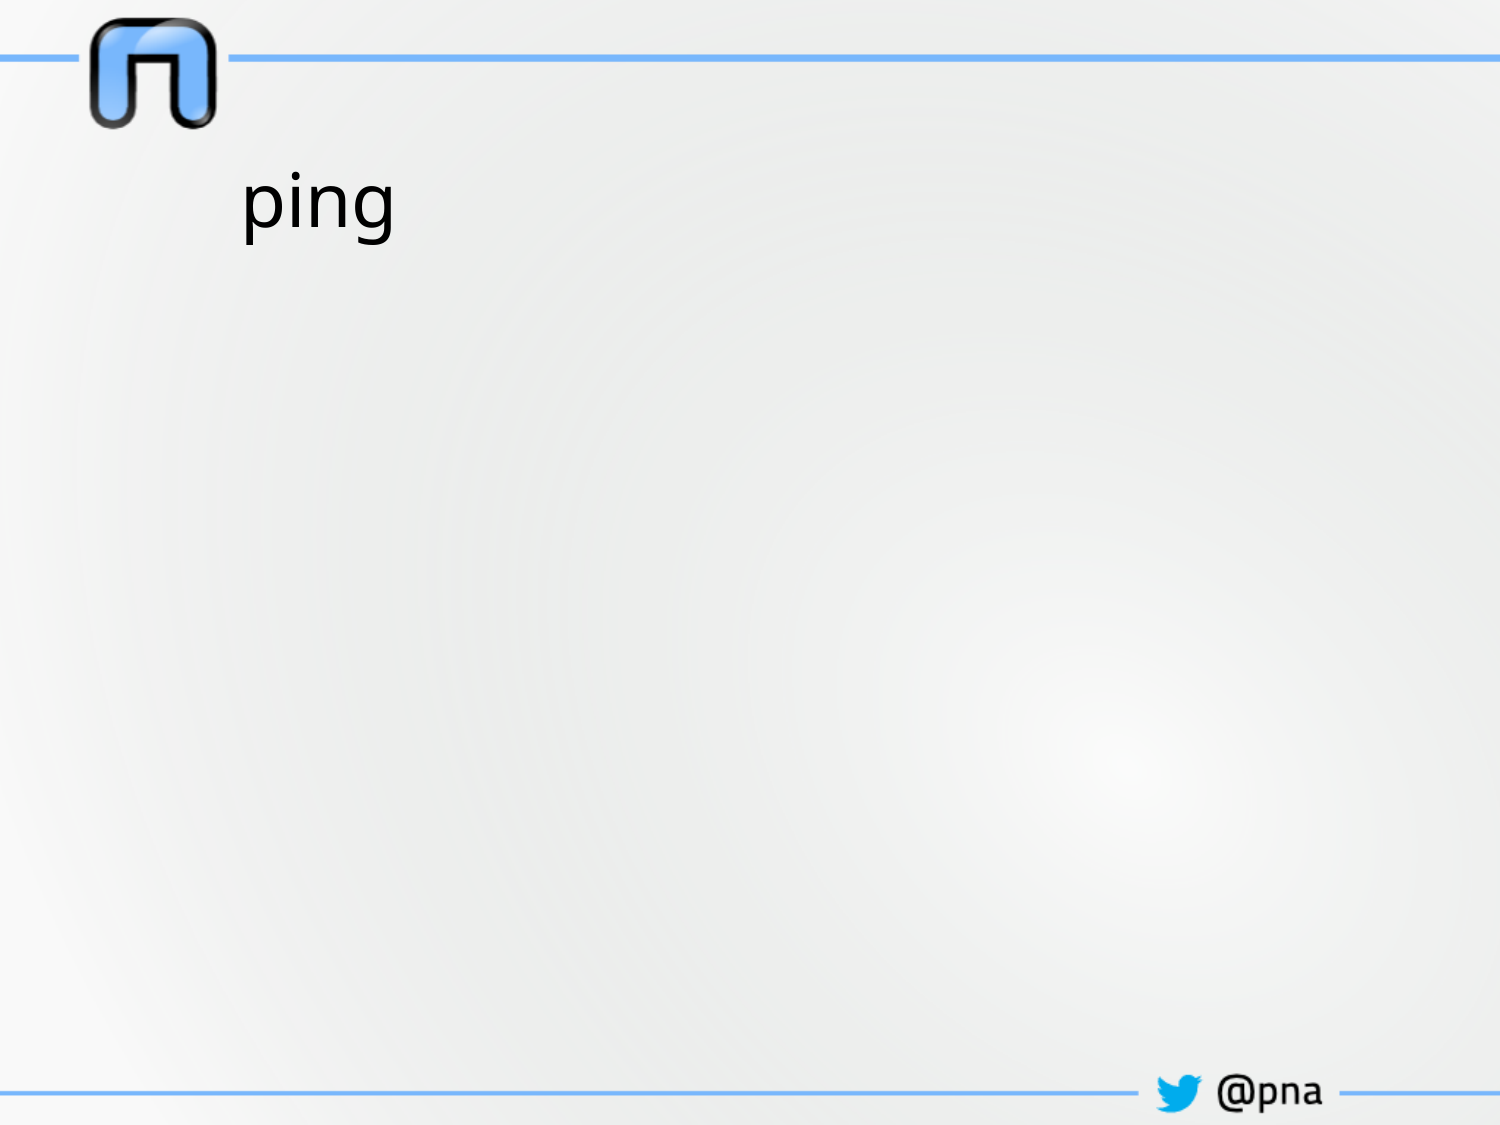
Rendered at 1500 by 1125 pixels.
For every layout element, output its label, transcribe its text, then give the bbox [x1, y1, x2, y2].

title ping [225, 70, 1469, 258]
picture [0, 0, 1500, 1125]
